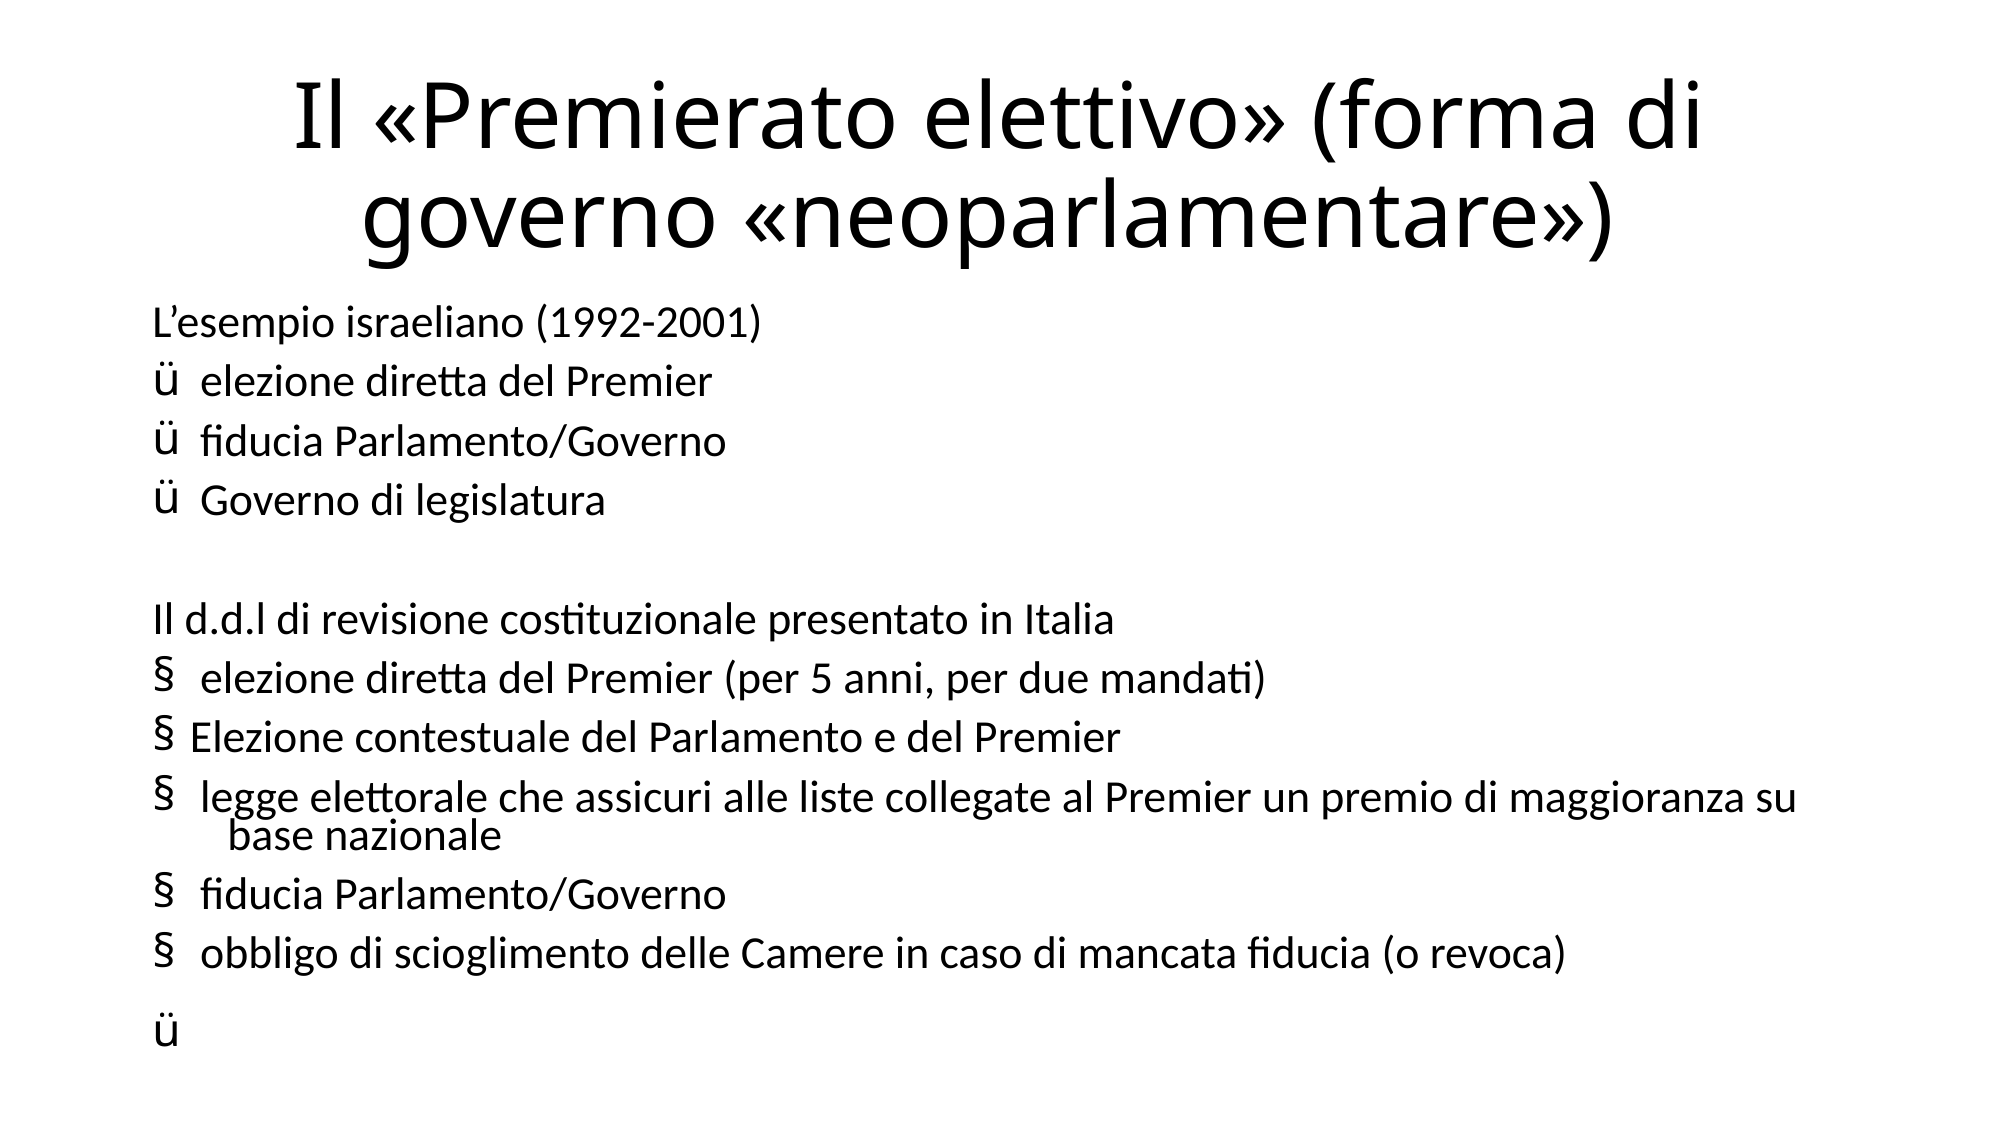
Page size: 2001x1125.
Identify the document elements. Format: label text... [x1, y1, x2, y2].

list L’esempio israeliano (1992-2001) elezione diretta del Premier fiducia Parlamento/Governo Governo di legislatura Il d.d.l di revisione costituzionale presentato in Italia elezione diretta del Premier (per 5 anni, per due mandati) Elezione contestuale del Parlamento e del Premier legge elettorale che assicuri alle liste collegate al Premier un premio di maggioranza su base nazionale fiducia Parlamento/Governo obbligo di scioglimento delle Camere in caso di mancata fiducia (o revoca) [137, 299, 1863, 1014]
title Il «Premierato elettivo» (forma di governo «neoparlamentare») [137, 59, 1863, 278]
